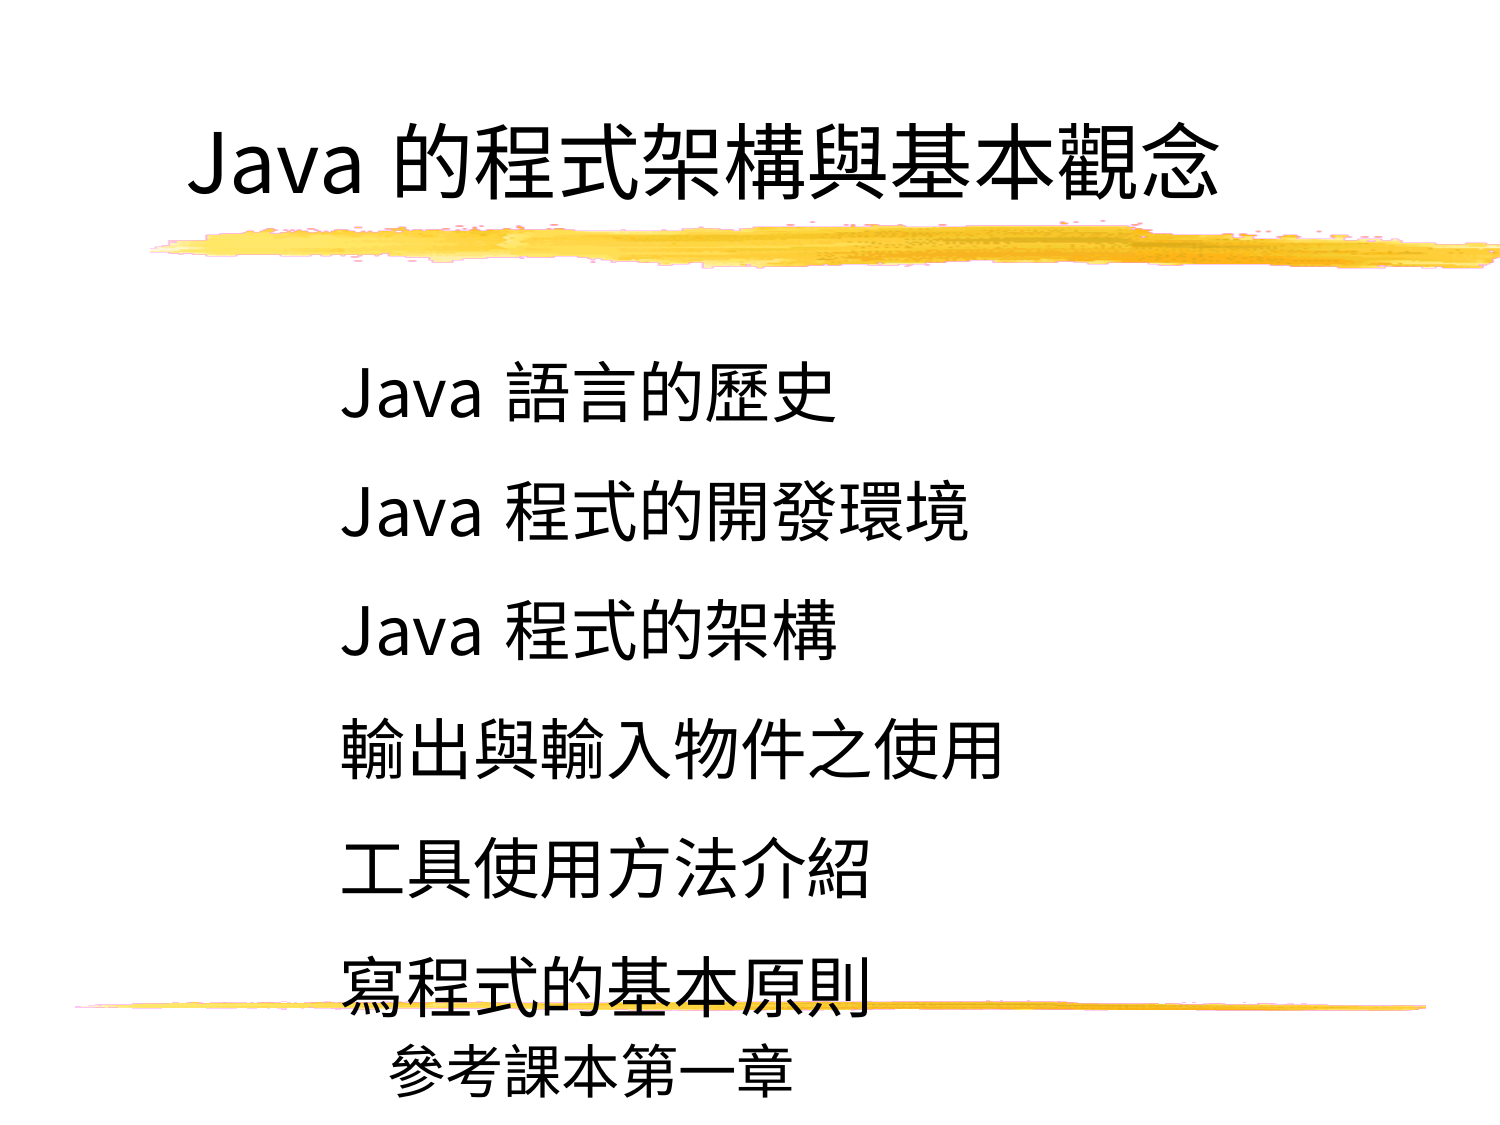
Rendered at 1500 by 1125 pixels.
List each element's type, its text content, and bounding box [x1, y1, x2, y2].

picture [453, 999, 491, 1011]
text_box 參考課本第一章 [372, 1011, 812, 1097]
picture [521, 999, 545, 1011]
picture [598, 999, 637, 1011]
list Java語言的歷史 Java程式的開發環境 Java程式的架構 輸出與輸入物件之使用 工具使用方法介紹 寫程式的基本原則 [324, 324, 1276, 945]
picture [549, 999, 595, 1011]
picture [496, 999, 520, 1011]
picture [150, 215, 1500, 279]
picture [642, 999, 704, 1011]
picture [781, 999, 795, 1011]
picture [749, 999, 764, 1011]
picture [75, 999, 394, 1013]
picture [867, 999, 1426, 1013]
picture [425, 999, 448, 1011]
picture [549, 999, 563, 1006]
picture [761, 999, 776, 1011]
picture [709, 999, 747, 1011]
title Java的程式架構與基本觀念 [66, 37, 1342, 225]
picture [791, 999, 862, 1013]
picture [397, 999, 420, 1011]
